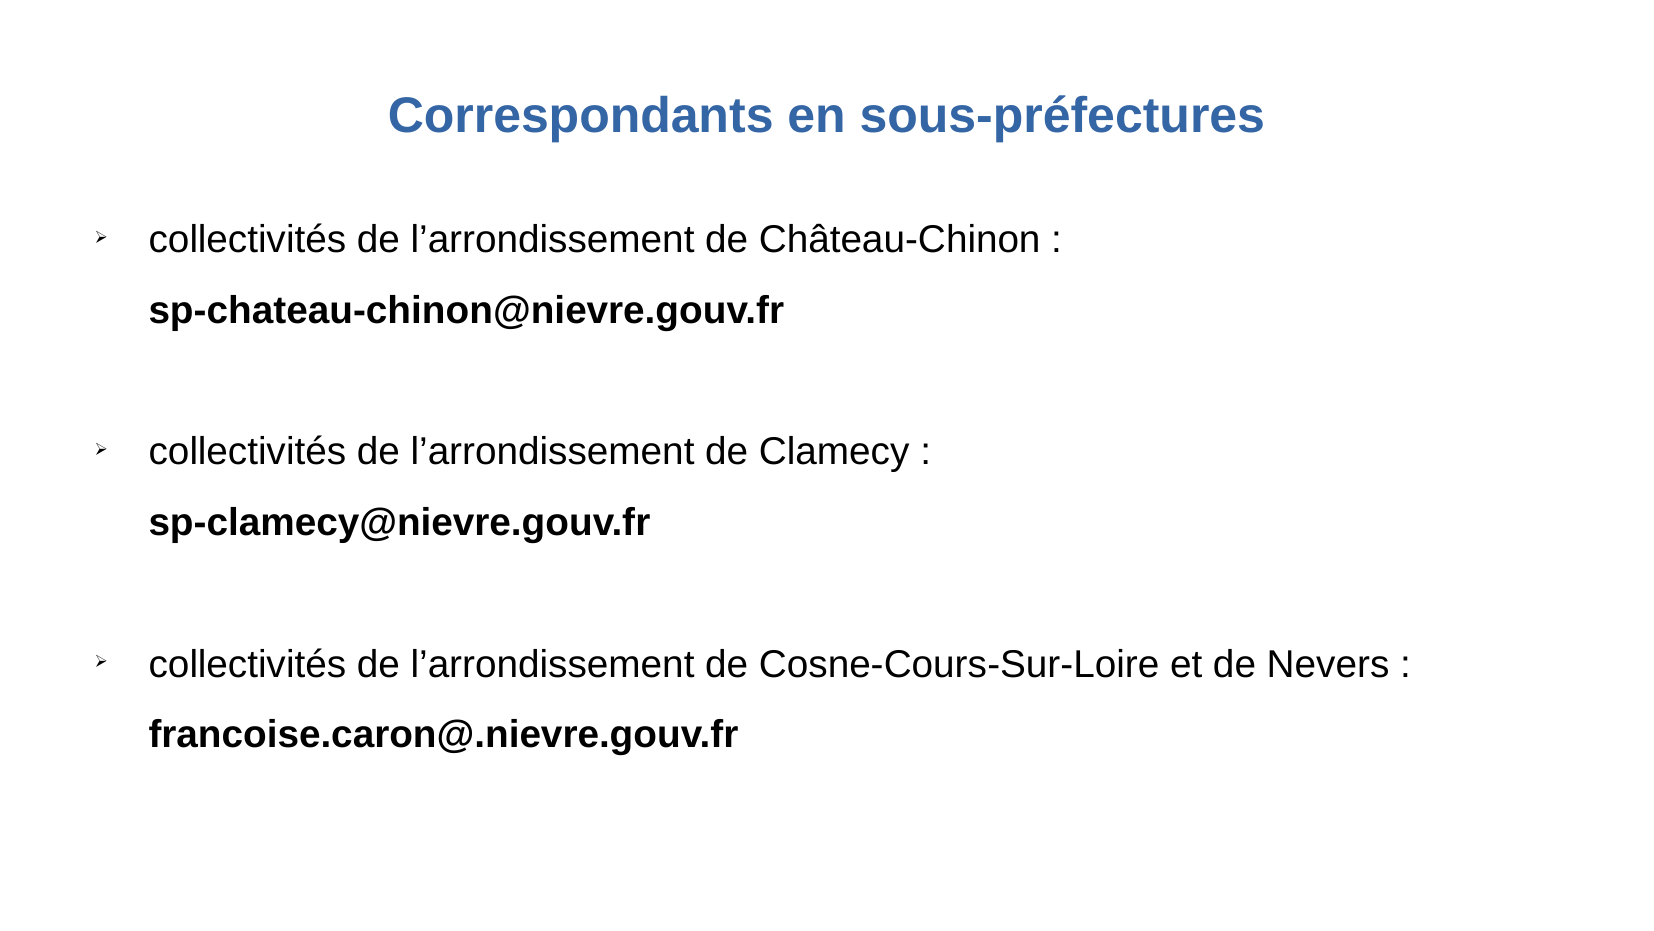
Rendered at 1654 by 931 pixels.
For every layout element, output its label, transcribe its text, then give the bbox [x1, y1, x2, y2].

list collectivités de l’arrondissement de Château-Chinon : sp-chateau-chinon@nievre.gouv.fr collectivités de l’arrondissement de Clamecy : sp-clamecy@nievre.gouv.fr collectivités de l’arrondissement de Cosne-Cours-Sur-Loire et de Nevers : francoise.caron@.nievre.gouv.fr [82, 217, 1571, 758]
title Correspondants en sous-préfectures [82, 37, 1571, 193]
